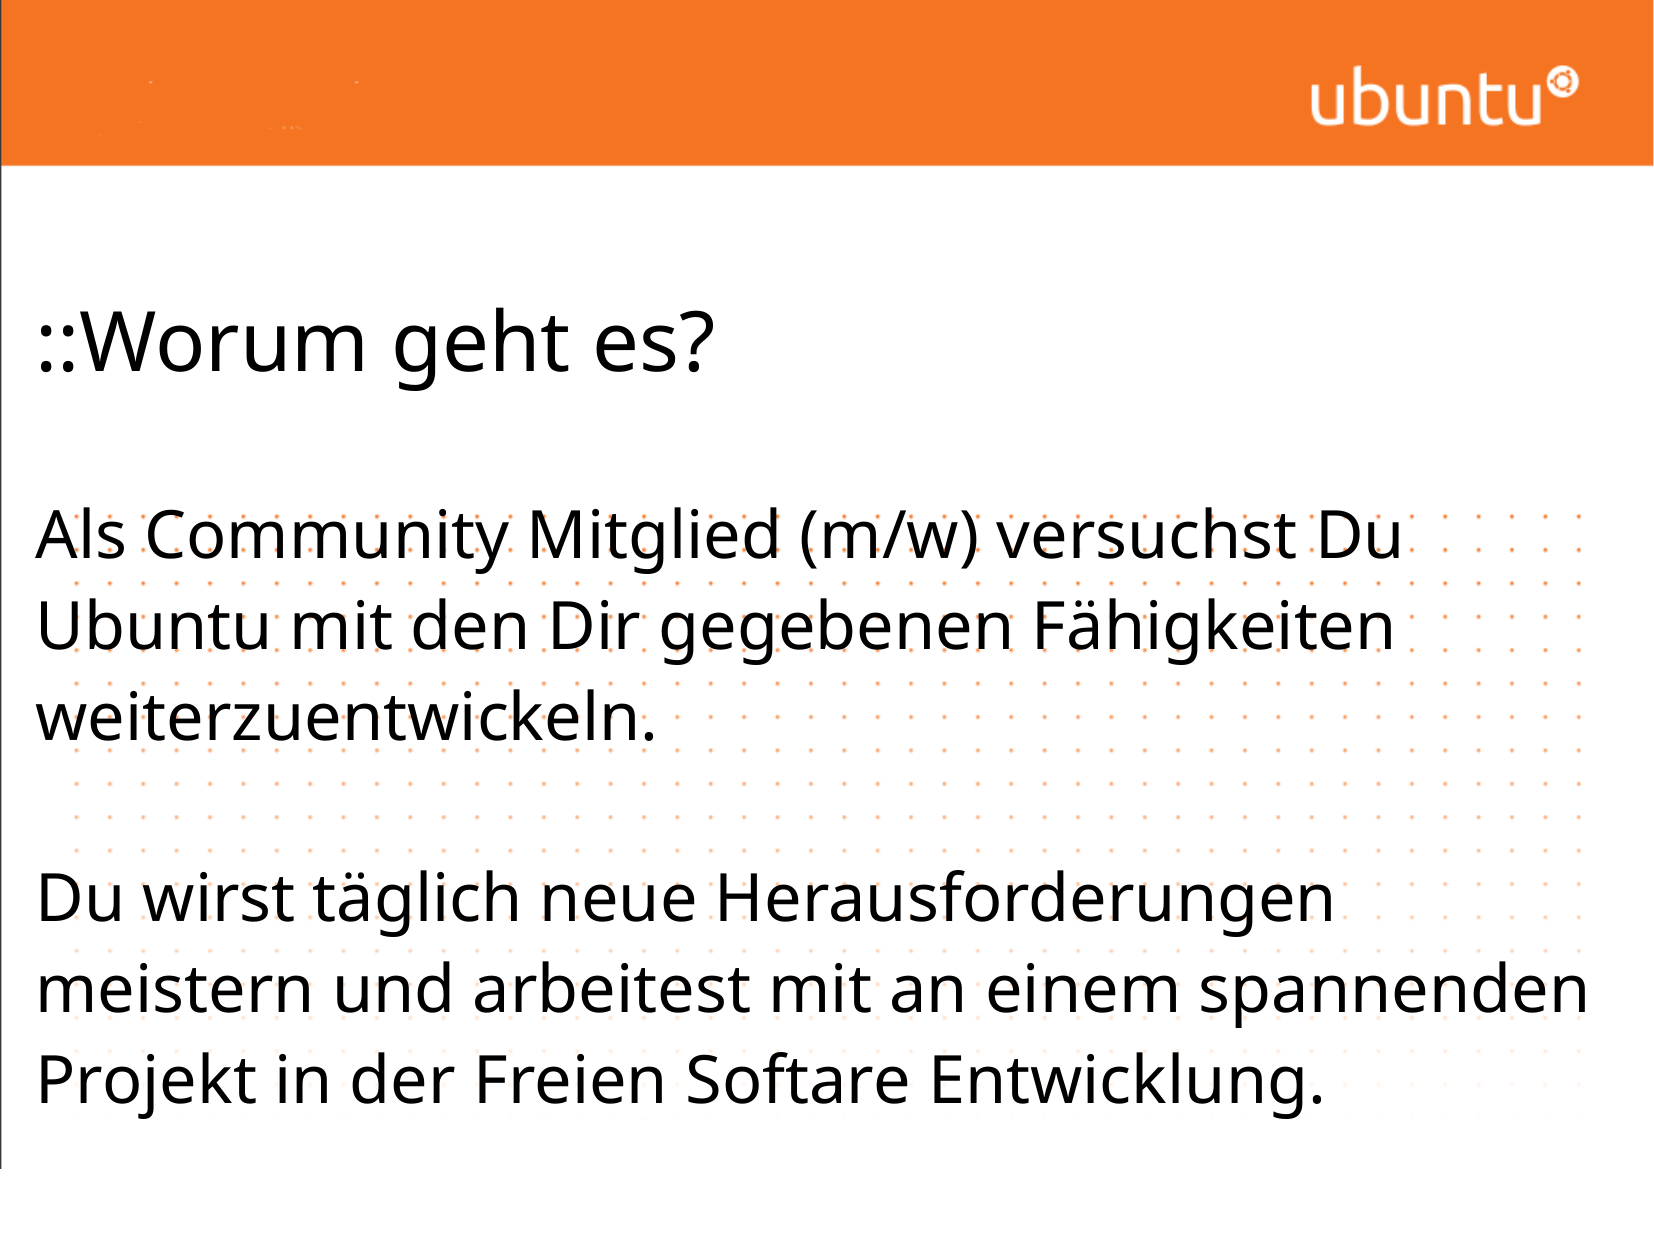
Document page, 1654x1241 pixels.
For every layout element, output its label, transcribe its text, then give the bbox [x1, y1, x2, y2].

subtitle ::Worum geht es? Als Community Mitglied (m/w) versuchst Du Ubuntu mit den Dir gegebenen Fähigkeiten weiterzuentwickeln. Du wirst täglich neue Herausforderungen meistern und arbeitest mit an einem spannenden Projekt in der Freien Softare Entwicklung. [35, 153, 1619, 1241]
picture [0, 0, 1654, 1169]
